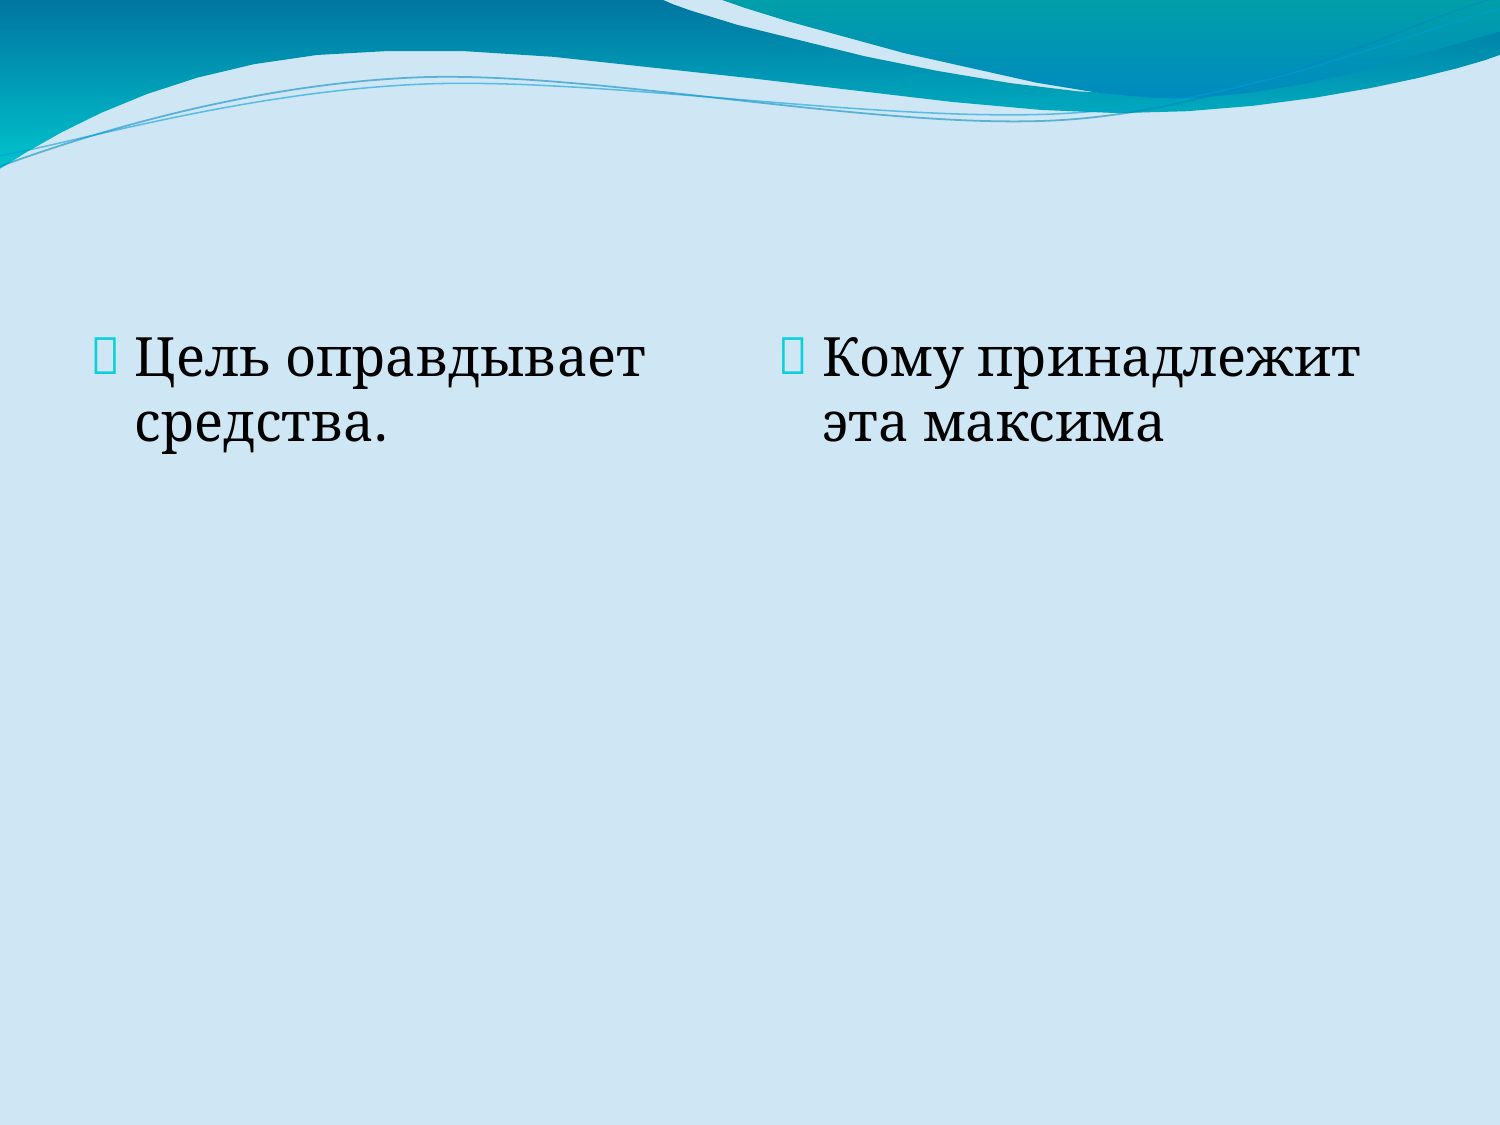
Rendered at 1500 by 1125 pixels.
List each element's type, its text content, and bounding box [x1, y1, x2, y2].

list Кому принадлежит эта максима [762, 314, 1425, 1043]
list Цель оправдывает средства. [75, 314, 738, 1043]
title [75, 115, 1425, 303]
